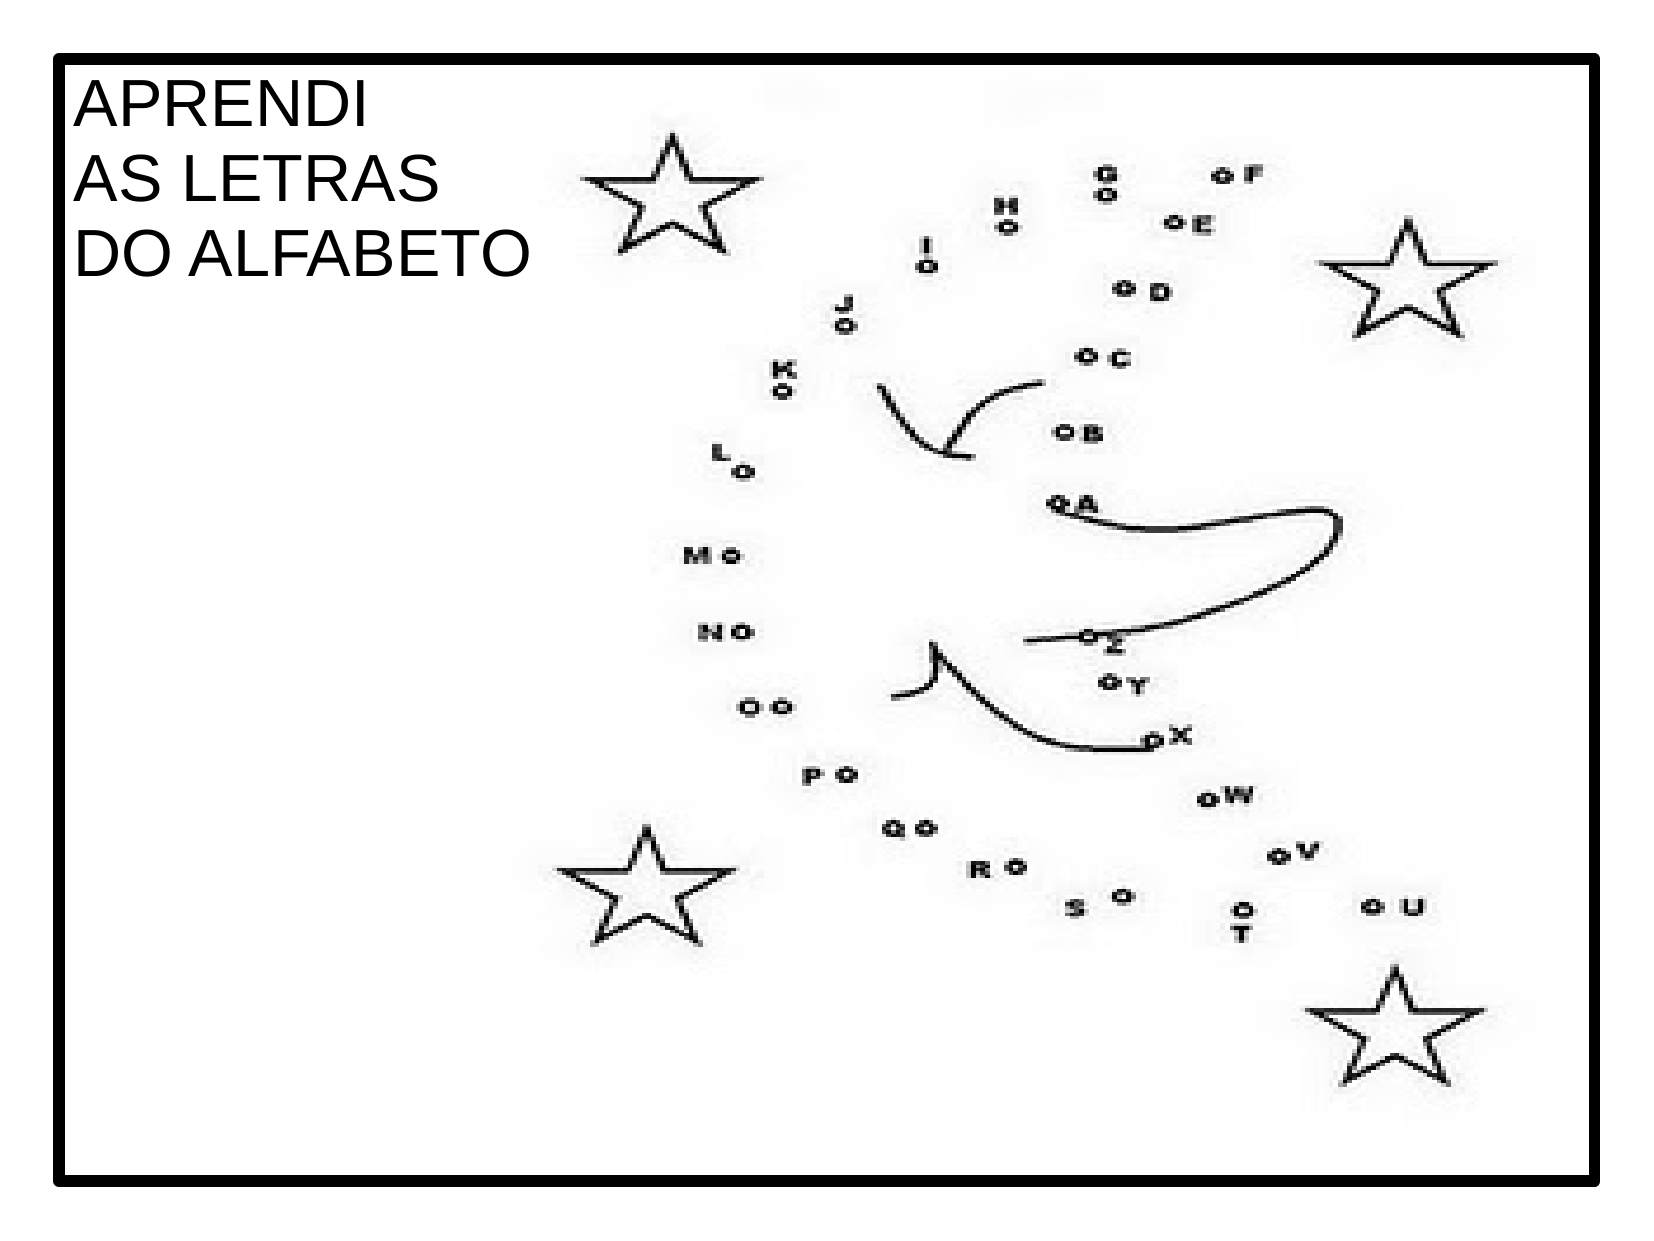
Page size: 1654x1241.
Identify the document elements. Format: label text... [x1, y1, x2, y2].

text_box [59, 59, 1595, 1182]
picture [501, 72, 1536, 1166]
text_box APRENDI AS LETRAS DO ALFABETO [59, 59, 562, 323]
